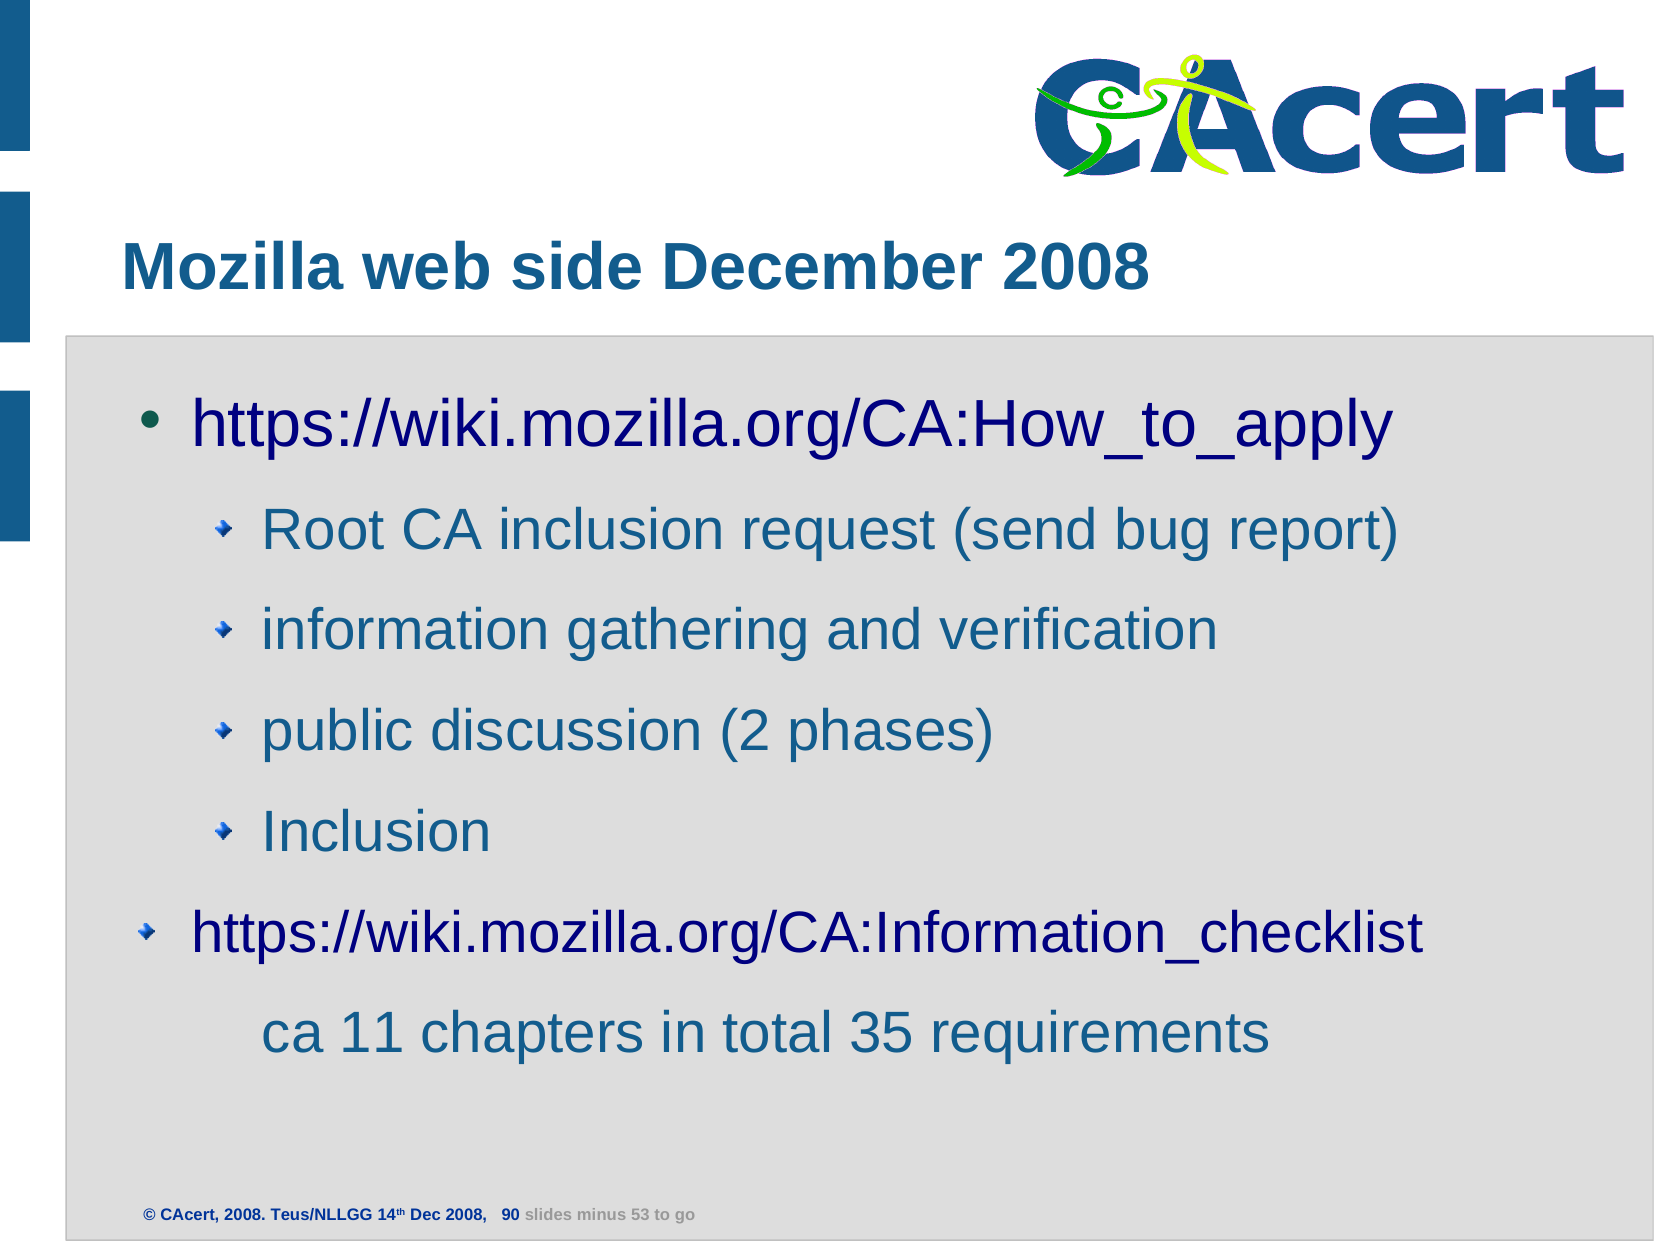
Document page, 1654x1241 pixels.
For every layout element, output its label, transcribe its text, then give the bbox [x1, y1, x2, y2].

title Mozilla web side December 2008 [121, 170, 1533, 323]
picture [1033, 53, 1625, 178]
list https://wiki.mozilla.org/CA:How_to_apply Root CA inclusion request (send bug report) information gathering and verification public discussion (2 phases) Inclusion https://wiki.mozilla.org/CA:Information_checklist ca 11 chapters in total 35 requirements [121, 344, 1594, 1238]
